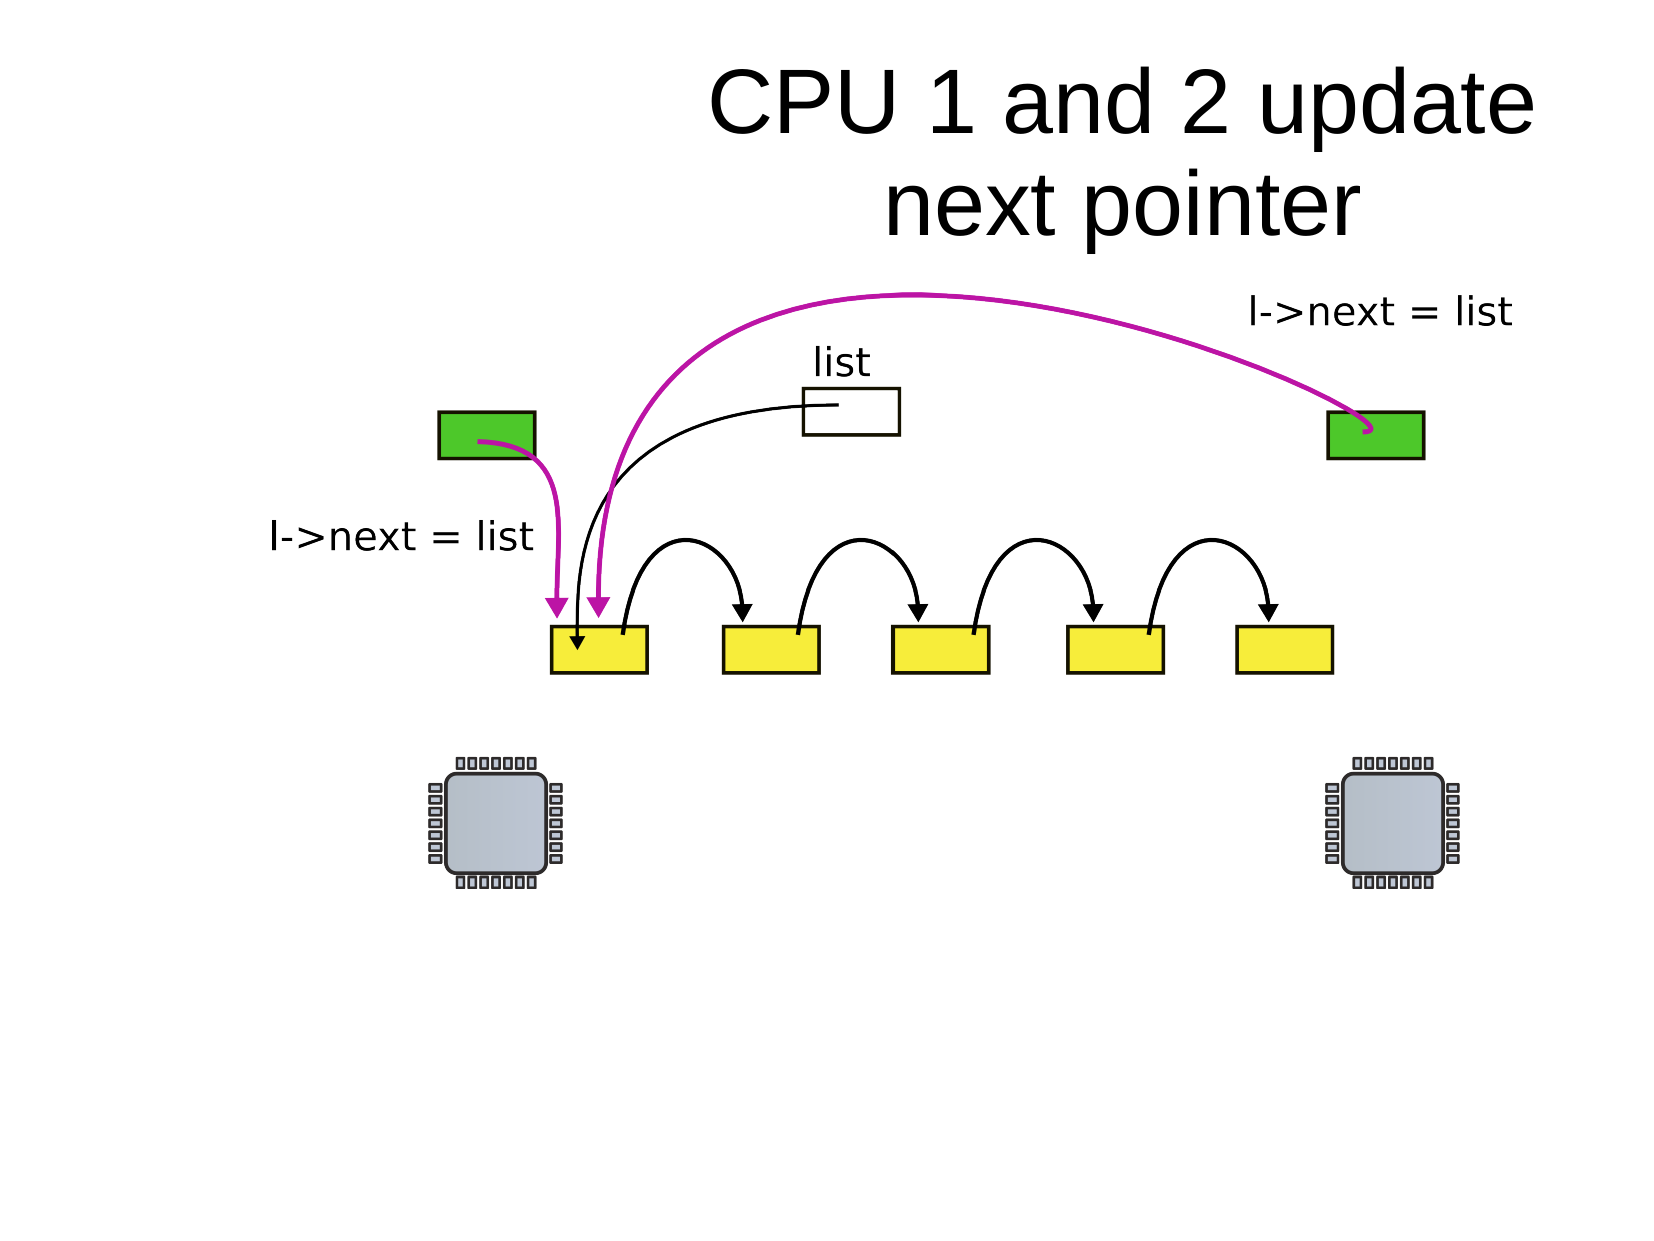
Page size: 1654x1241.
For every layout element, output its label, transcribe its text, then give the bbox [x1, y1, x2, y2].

picture [272, 292, 1512, 889]
title CPU 1 and 2 update next pointer [675, 49, 1571, 257]
